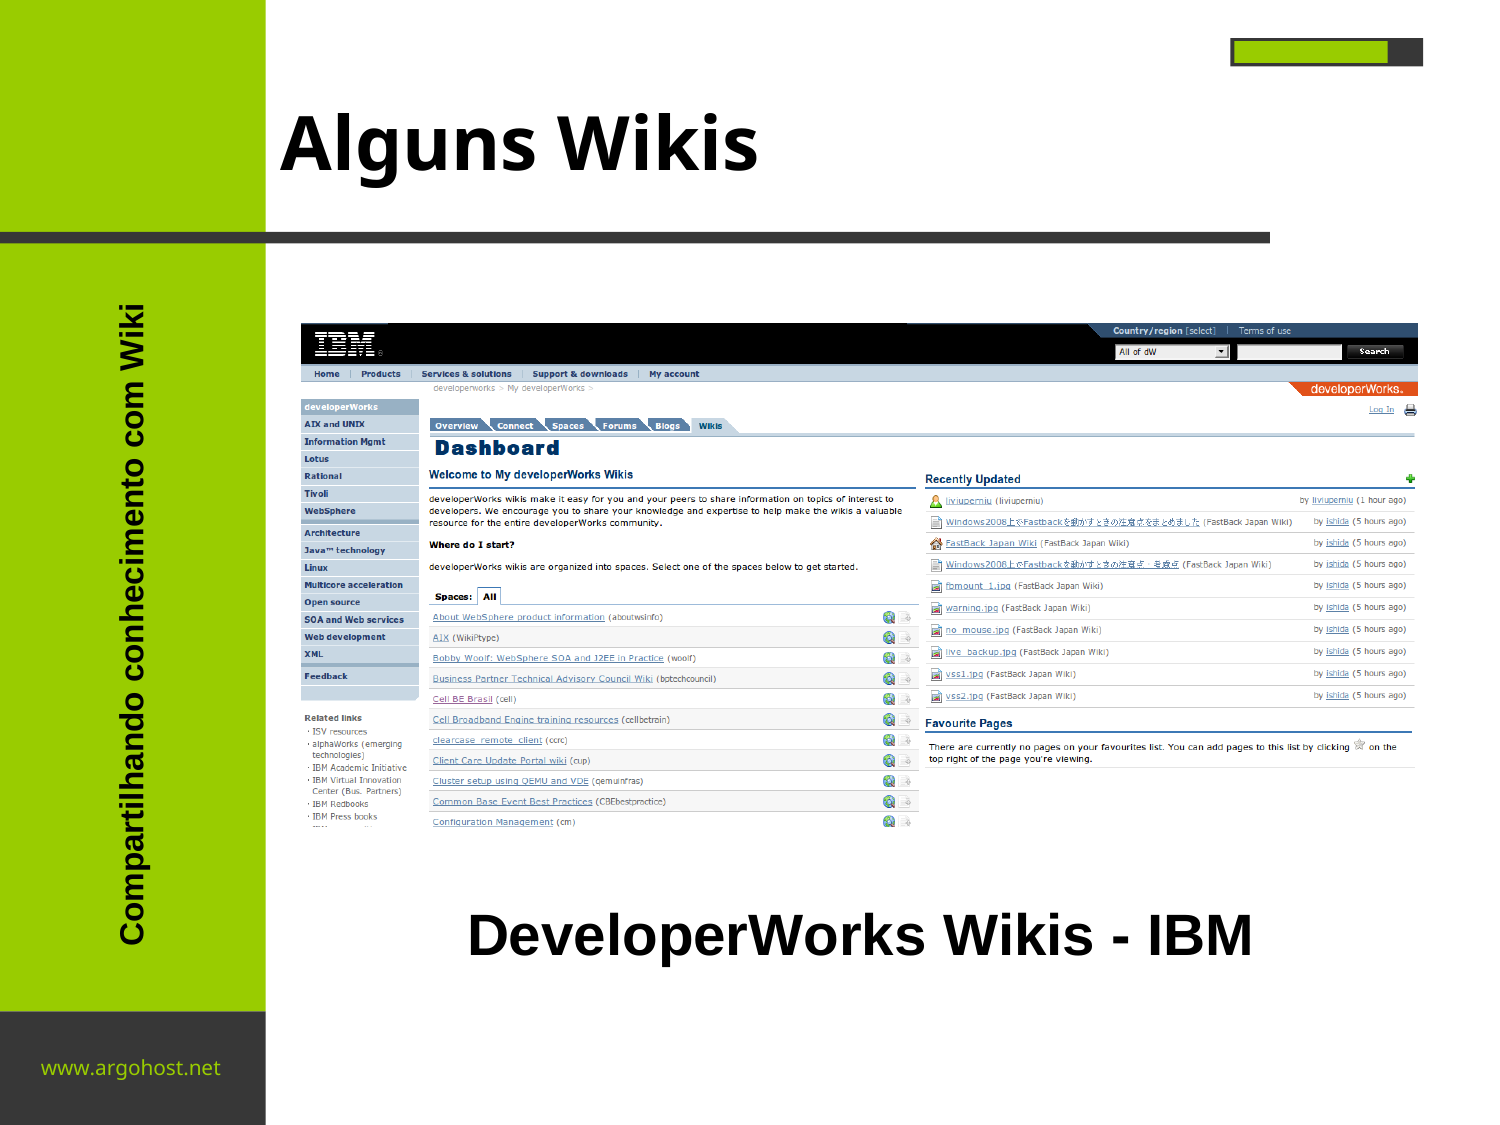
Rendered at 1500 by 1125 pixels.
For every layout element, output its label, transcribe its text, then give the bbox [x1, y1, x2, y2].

text_box Compartilhando conhecimento com Wiki [100, 279, 160, 971]
text_box [0, 0, 1270, 1125]
text_box www.argohost.net [26, 1046, 236, 1088]
picture [301, 323, 1418, 827]
text_box Alguns Wikis [265, 88, 1471, 194]
text_box [1230, 38, 1424, 67]
text_box DeveloperWorks Wikis - IBM [452, 889, 1270, 975]
